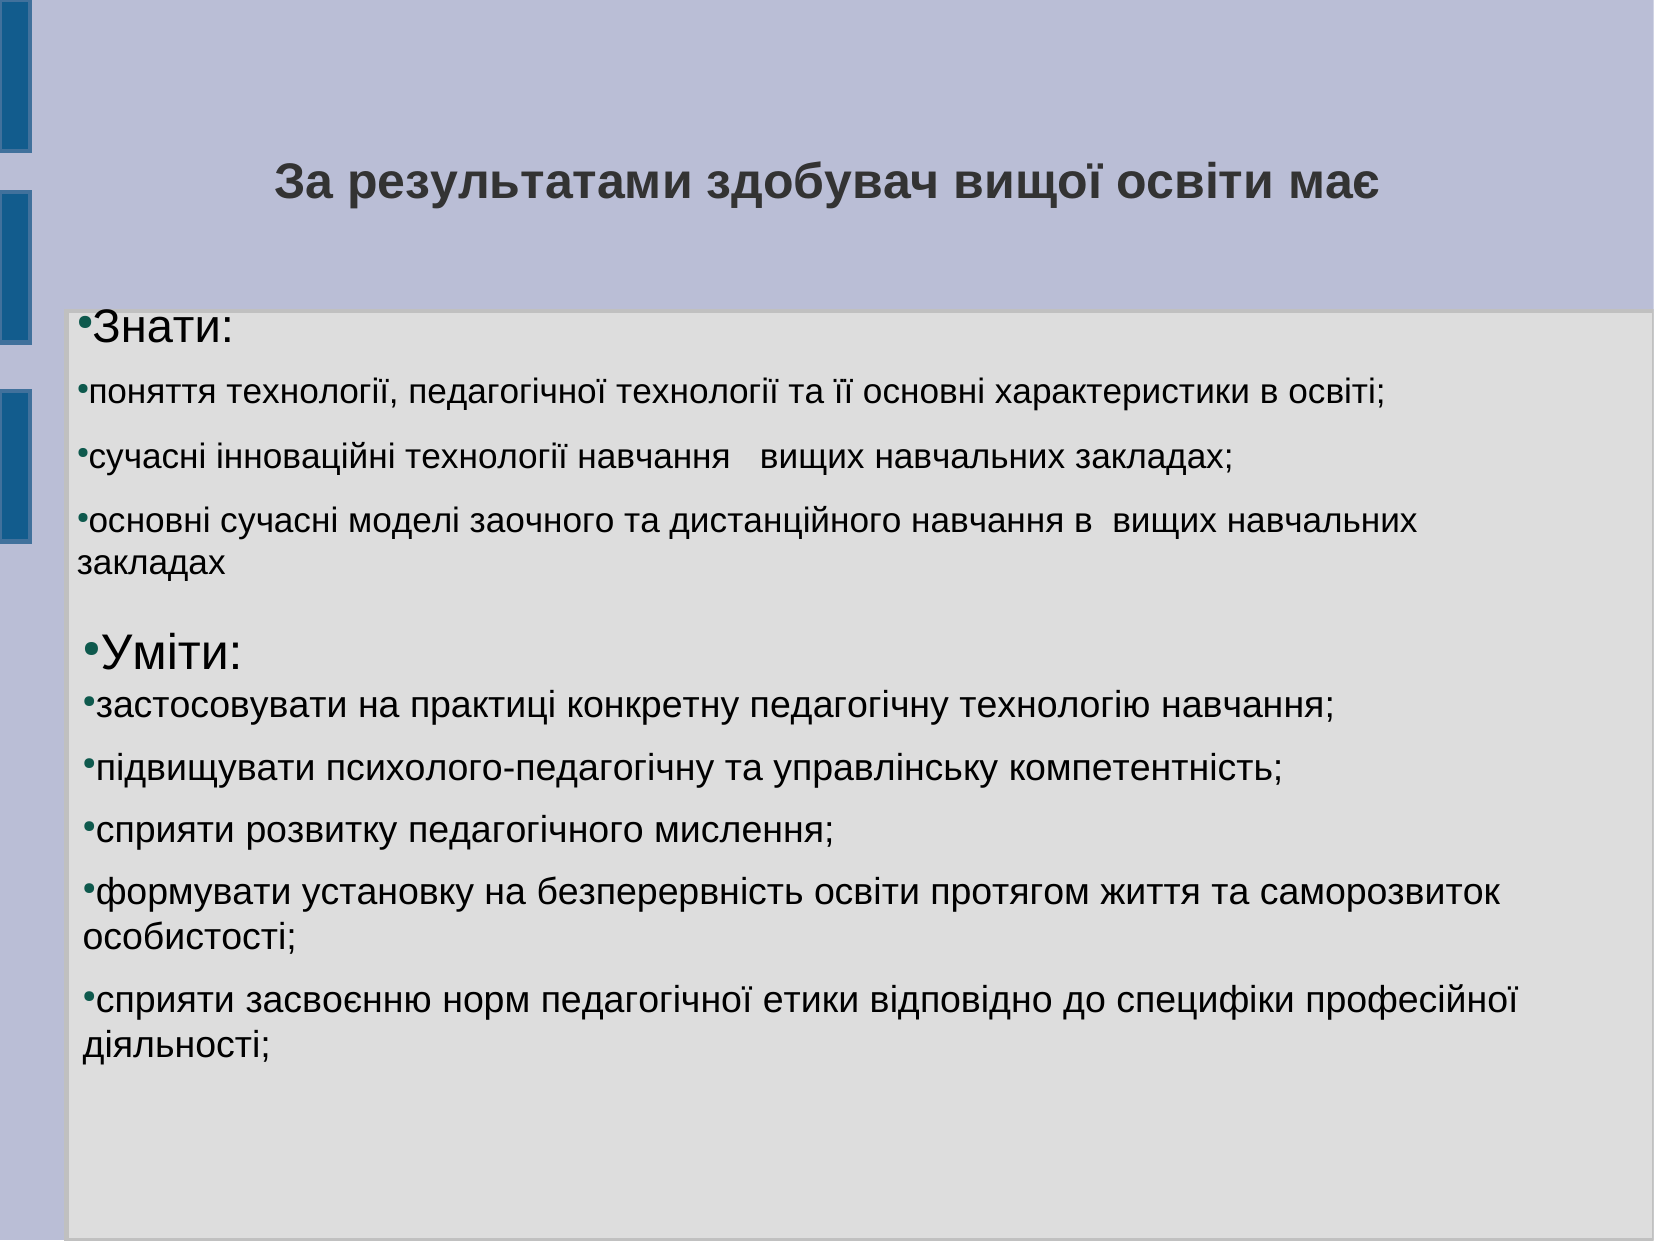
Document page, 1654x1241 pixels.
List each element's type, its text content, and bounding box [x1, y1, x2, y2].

title За результатами здобувач вищої освіти має [121, 91, 1534, 266]
list Знати: поняття технології, педагогічної технології та її основні характеристики в освіті; сучасні інноваційні технології навчання вищих навчальних закладах; основні сучасні моделі заочного та дистанційного навчання в вищих навчальних закладах [76, 295, 1565, 585]
list Уміти: застосовувати на практиці конкретну педагогічну технологію навчання; підвищувати психолого-педагогічну та управлінську компетентність; сприяти розвитку педагогічного мислення; формувати установку на безперервність освіти протягом життя та саморозвиток особистості; сприяти засвоєнню норм педагогічної етики відповідно до специфіки професійної діяльності; [82, 620, 1571, 1109]
